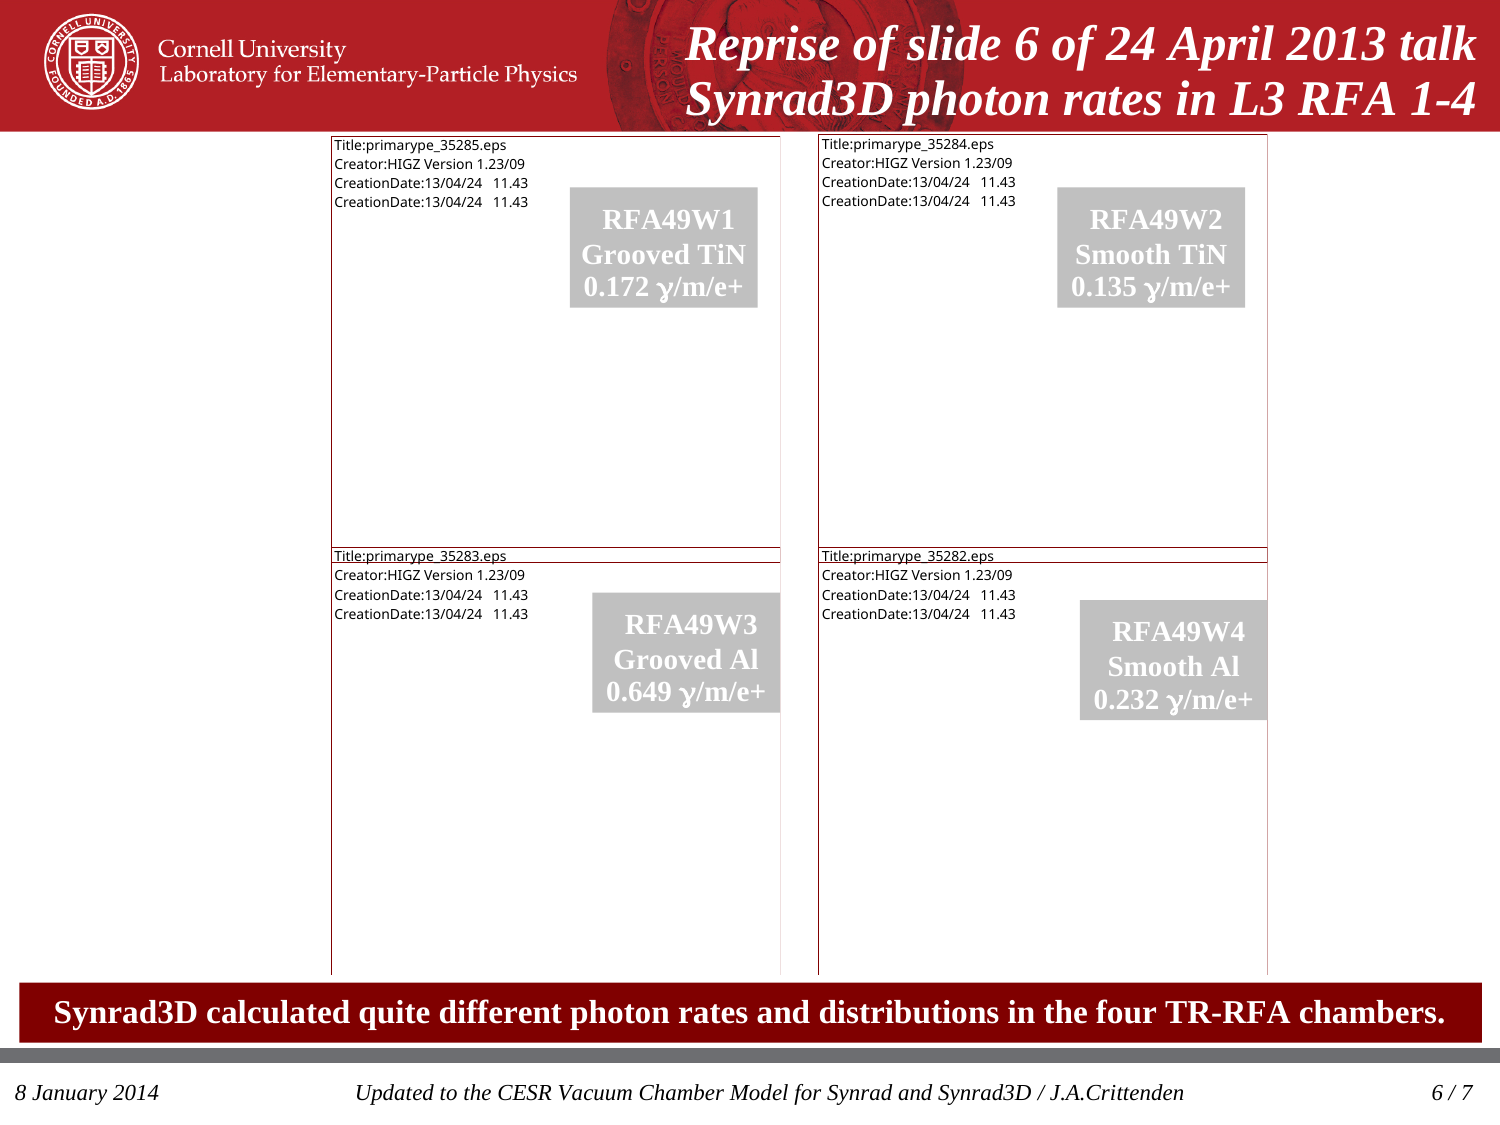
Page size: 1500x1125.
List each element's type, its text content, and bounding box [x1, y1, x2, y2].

text_box RFA49W4 Smooth Al 0.232 g/m/e+ [1079, 600, 1268, 721]
text_box RFA49W3 Grooved Al 0.649 g/m/e+ [592, 592, 781, 713]
text_box RFA49W1 Grooved TiN 0.172 g/m/e+ [569, 187, 758, 308]
picture [330, 135, 781, 976]
text_box Synrad3D calculated quite different photon rates and distributions in the four TR-RFA chambers. [19, 982, 1482, 1043]
title Reprise of slide 6 of 24 April 2013 talk Synrad3D photon rates in L3 RFA 1-4 [675, 7, 1500, 136]
picture [0, 0, 1500, 132]
picture [817, 136, 1268, 976]
text_box RFA49W2 Smooth TiN 0.135 g/m/e+ [1057, 187, 1246, 308]
